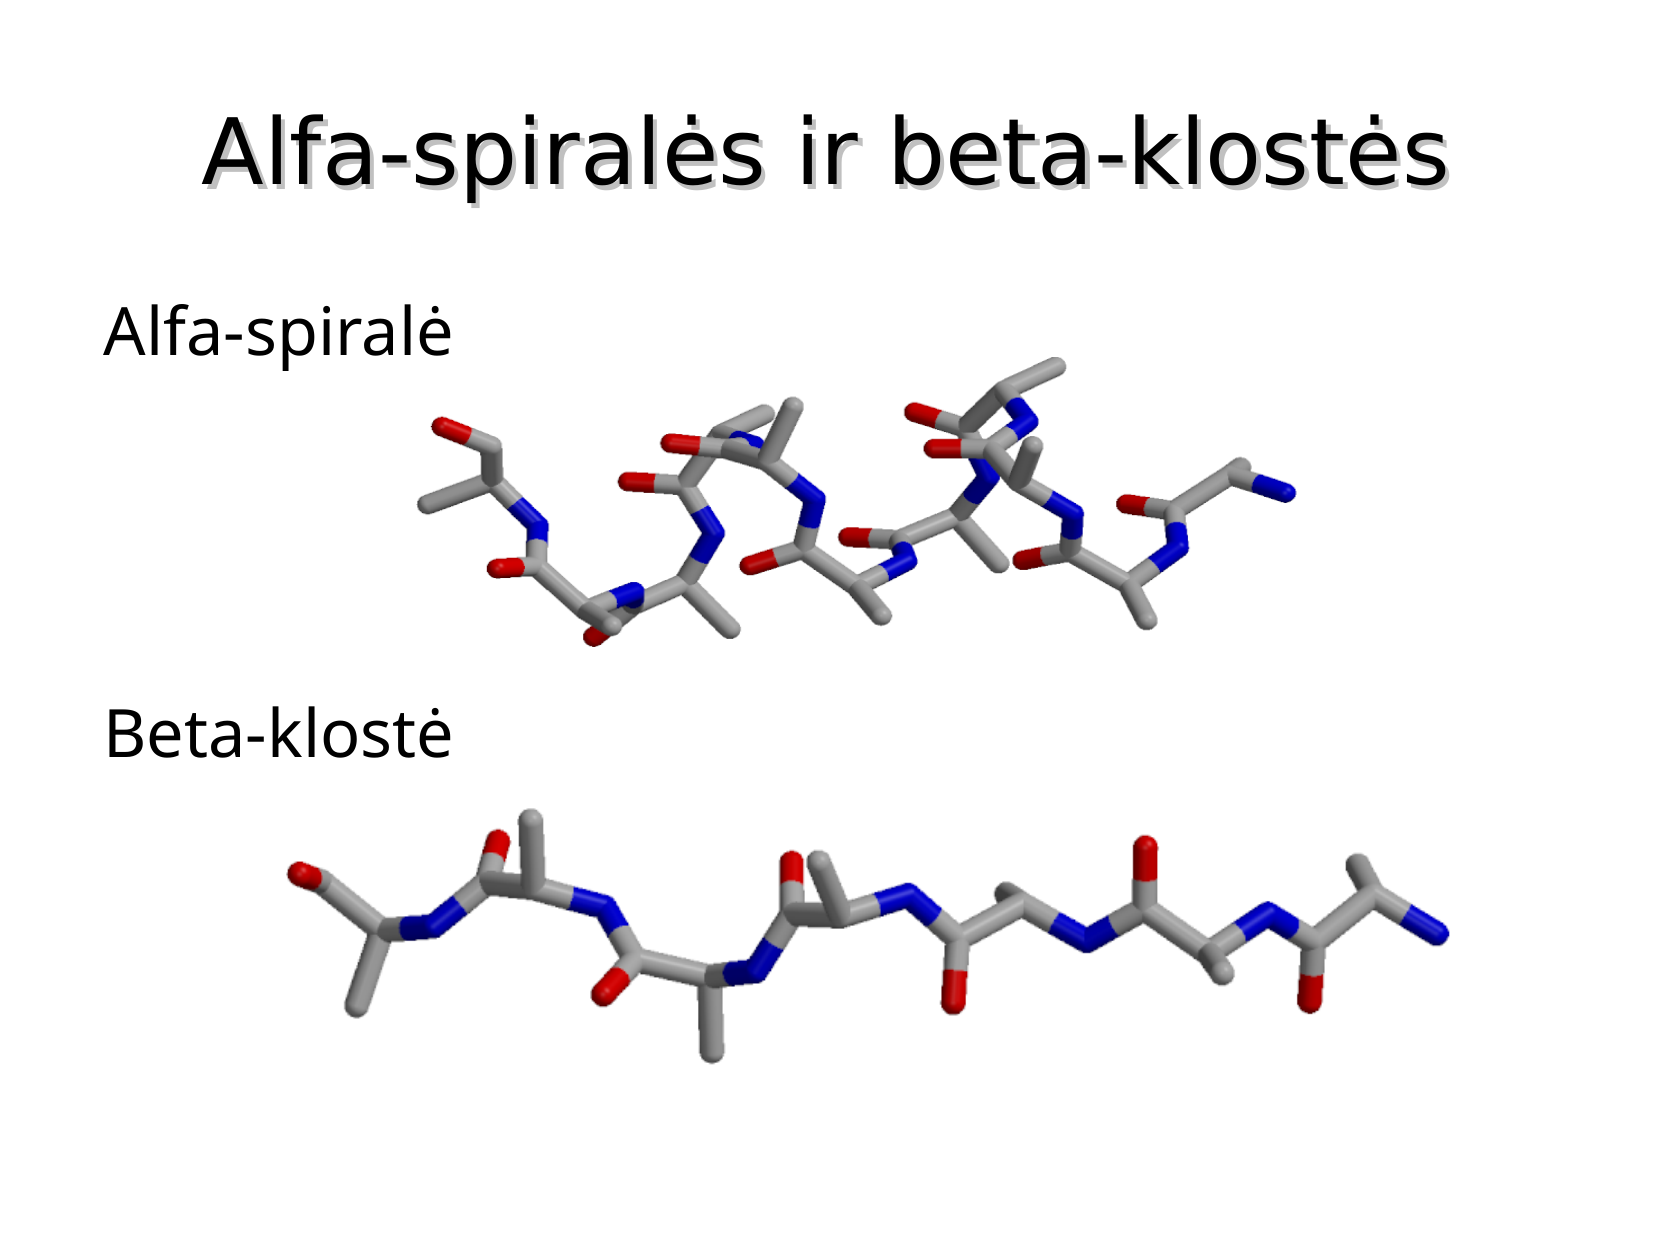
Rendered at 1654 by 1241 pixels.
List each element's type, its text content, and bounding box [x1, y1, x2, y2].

picture [282, 804, 1454, 1069]
text_box Beta-klostė [88, 679, 562, 775]
title Alfa-spiralės ir beta-klostės [82, 56, 1571, 250]
text_box Alfa-spiralė [88, 276, 562, 372]
picture [413, 354, 1300, 650]
